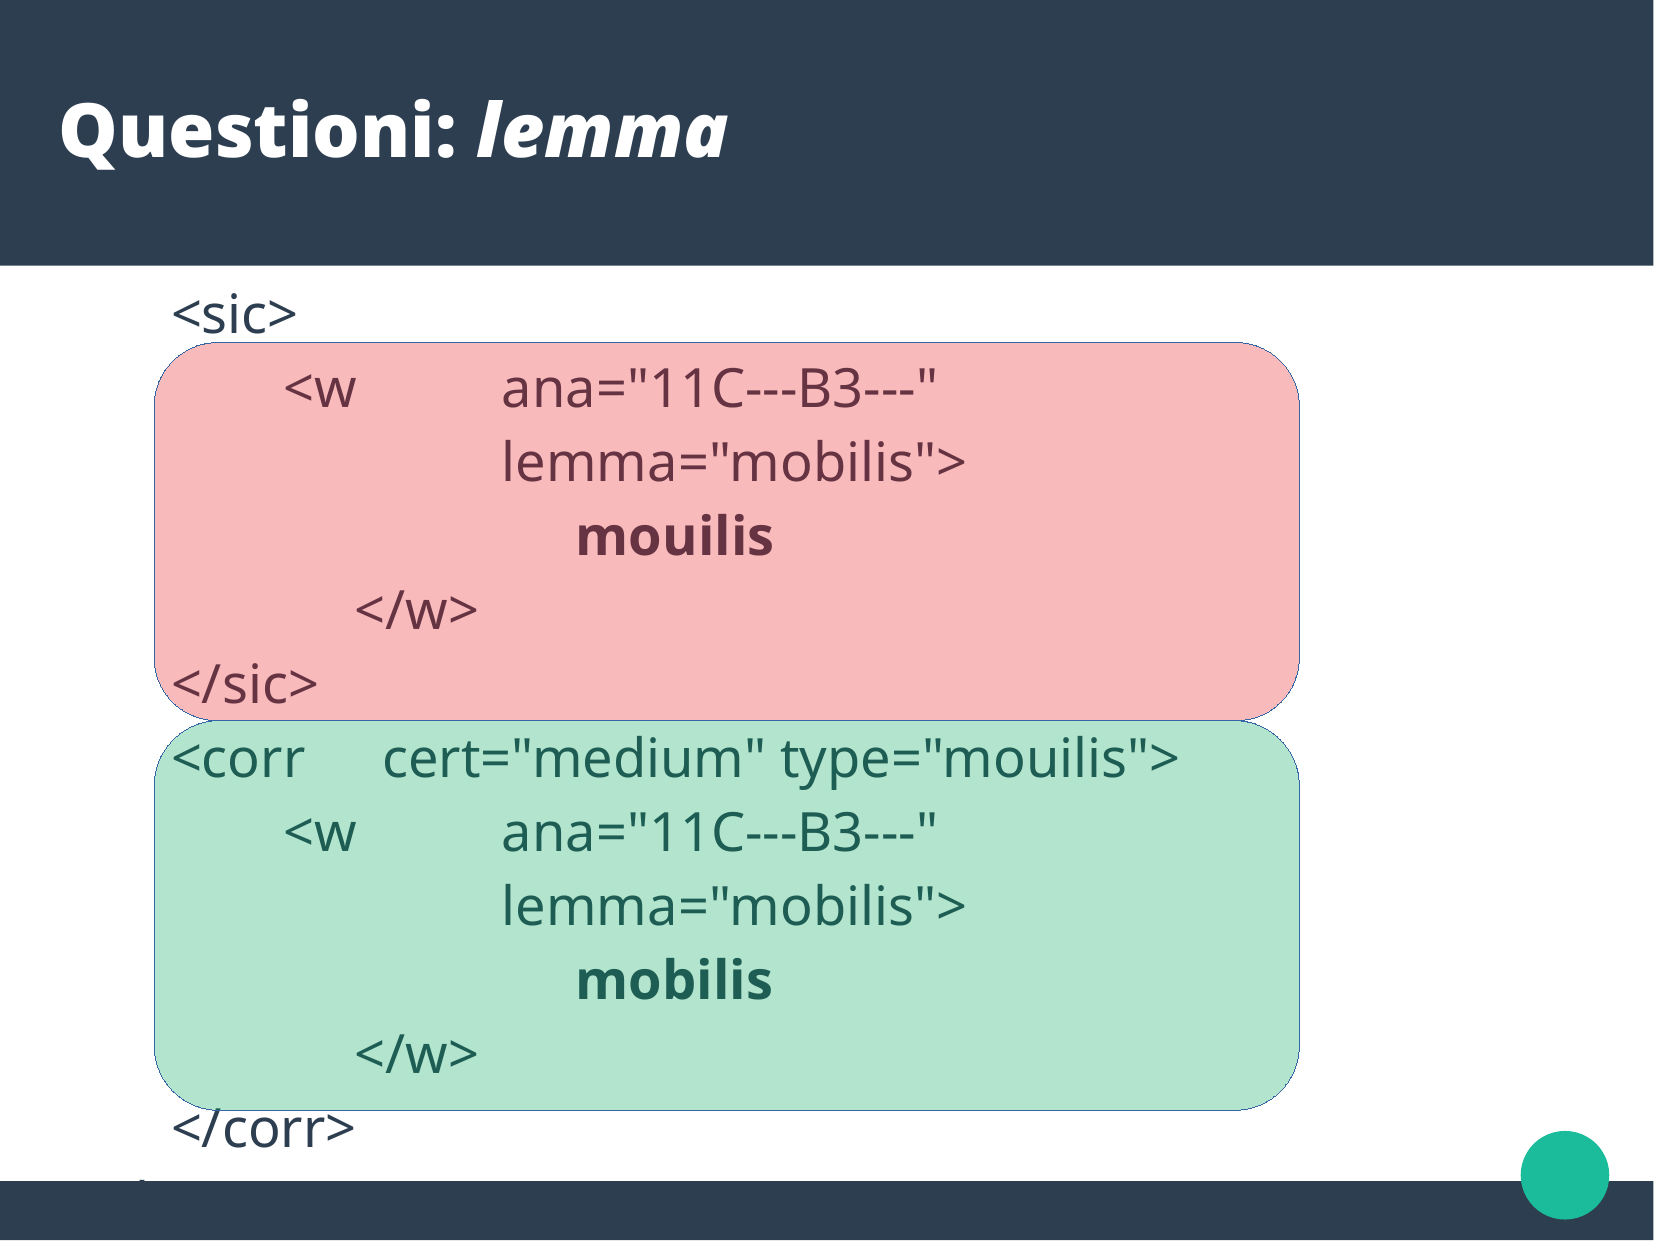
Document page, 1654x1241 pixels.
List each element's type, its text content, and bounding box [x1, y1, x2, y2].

title Questioni: lemma [59, 49, 1595, 207]
subtitle <choice> <sic> <w ana="11C---B3---" lemma="mobilis"> mouilis </w> </sic> <corr cert="medium" type="mouilis"> <w ana="11C---B3---" lemma="mobilis"> mobilis </w> </corr> </choice> [59, 283, 1595, 1230]
text_box [154, 342, 1300, 1111]
